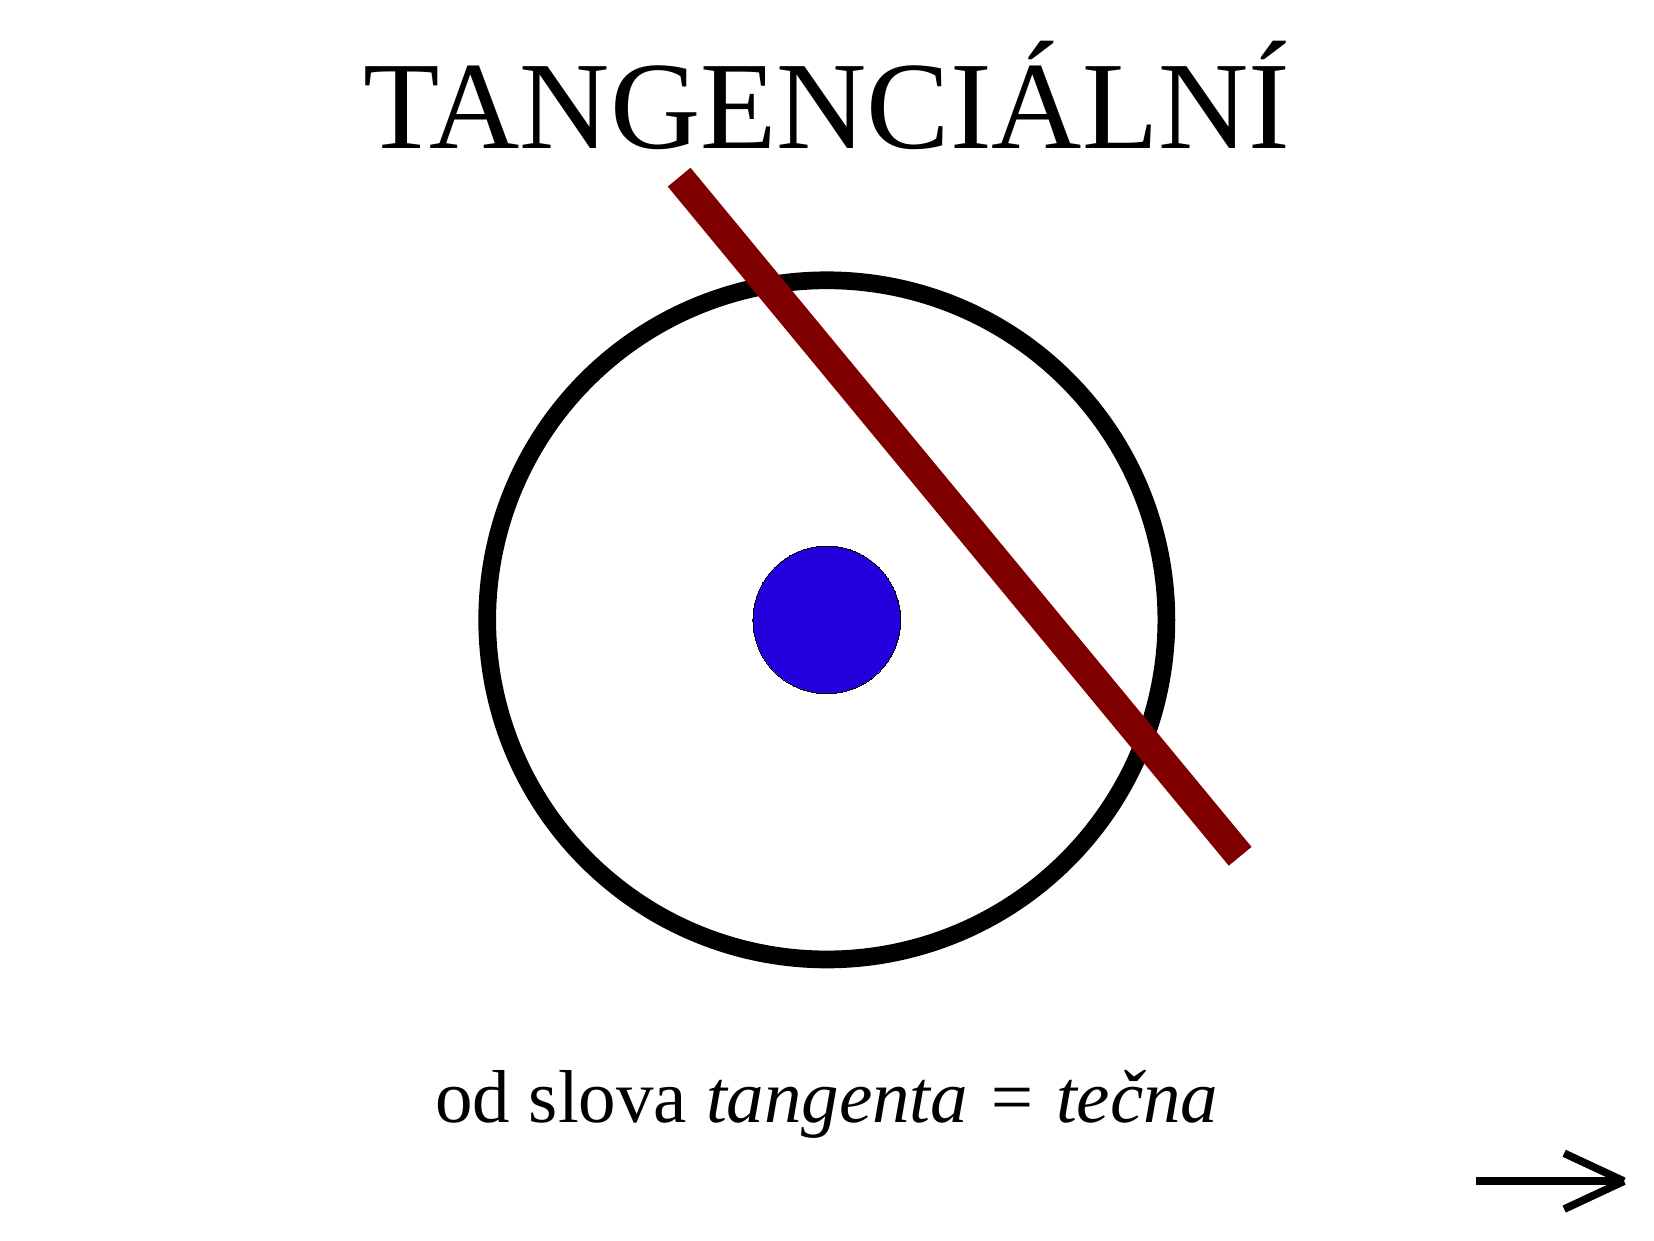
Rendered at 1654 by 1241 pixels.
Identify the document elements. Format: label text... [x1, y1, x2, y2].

text_box od slova tangenta = tečna [29, 1048, 1625, 1147]
text_box TANGENCIÁLNÍ [348, 29, 1306, 183]
text_box [752, 546, 901, 694]
